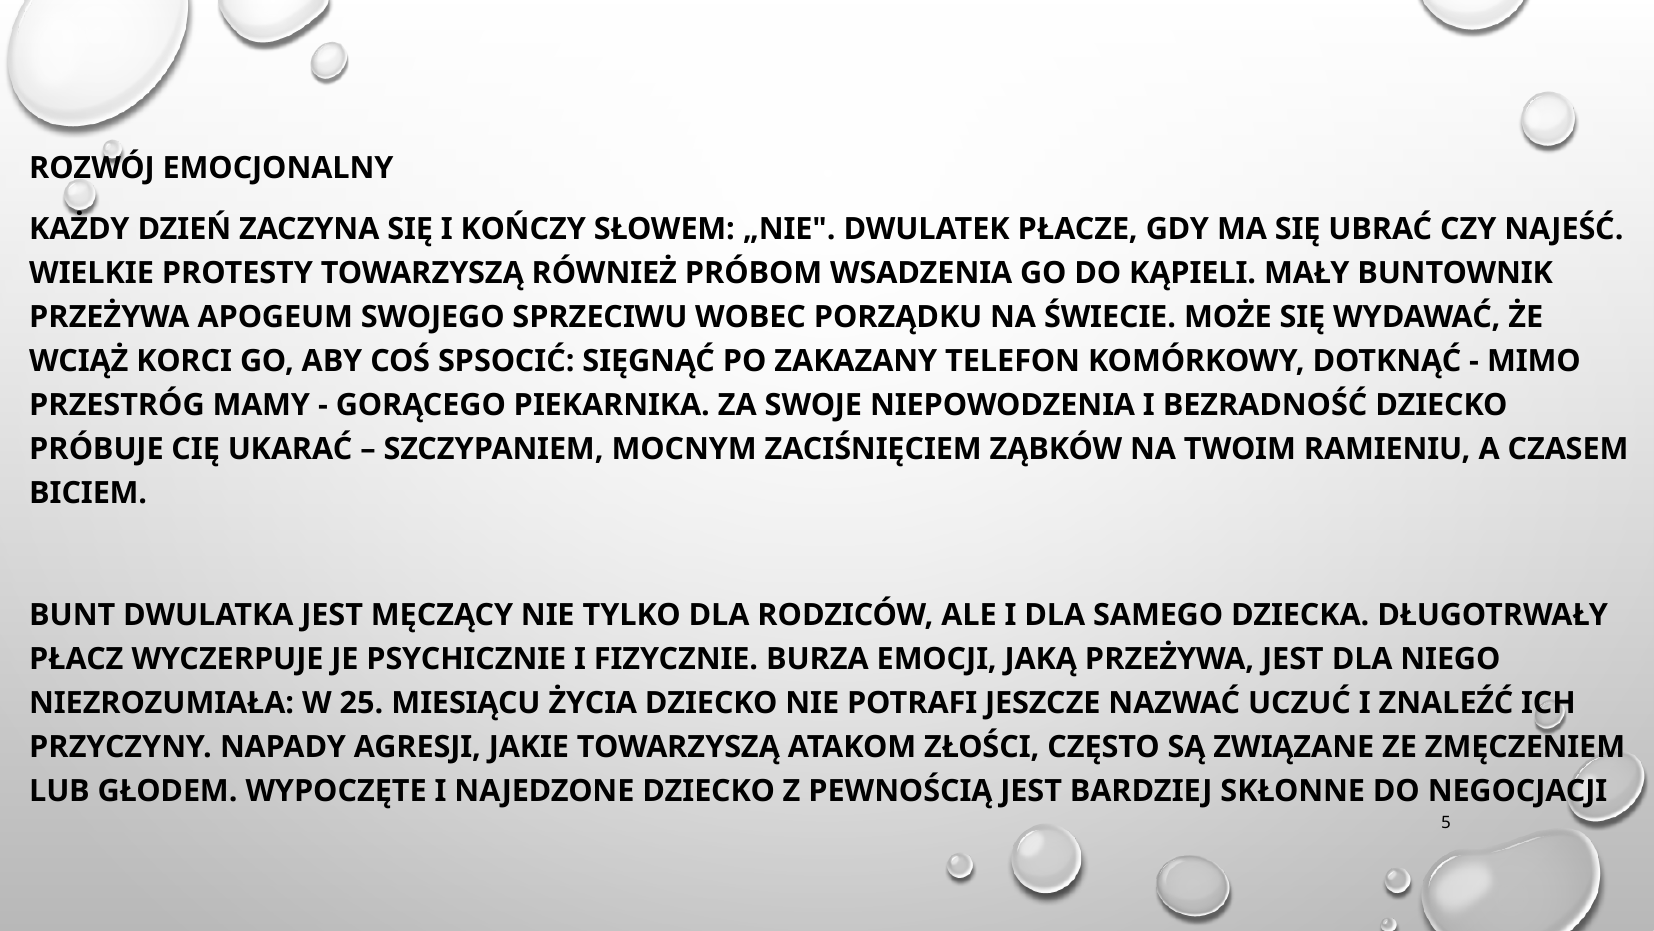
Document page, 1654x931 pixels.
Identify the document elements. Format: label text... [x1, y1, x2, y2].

list Rozwój emocjonalny Każdy dzień zaczyna się i kończy słowem: „nie". Dwulatek płacze, gdy ma się ubrać czy najeść. Wielkie protesty towarzyszą również próbom wsadzenia go do kąpieli. Mały buntownik przeżywa apogeum swojego sprzeciwu wobec porządku na świecie. Może się wydawać, że wciąż korci go, aby coś spsocić: sięgnąć po zakazany telefon komórkowy, dotknąć - mimo przestróg mamy - gorącego piekarnika. Za swoje niepowodzenia i bezradność dziecko próbuje cię ukarać – szczypaniem, mocnym zaciśnięciem ząbków na twoim ramieniu, a czasem biciem. Bunt dwulatka jest męczący nie tylko dla rodziców, ale i dla samego dziecka. Długotrwały płacz wyczerpuje je psychicznie i fizycznie. Burza emocji, jaką przeżywa, jest dla niego niezrozumiała: w 25. miesiącu życia dziecko nie potrafi jeszcze nazwać uczuć i znaleźć ich przyczyny. Napady agresji, jakie towarzyszą atakom złości, często są związane ze zmęczeniem lub głodem. Wypoczęte i najedzone dziecko z pewnością jest bardziej skłonne do negocjacji [14, 133, 1654, 863]
